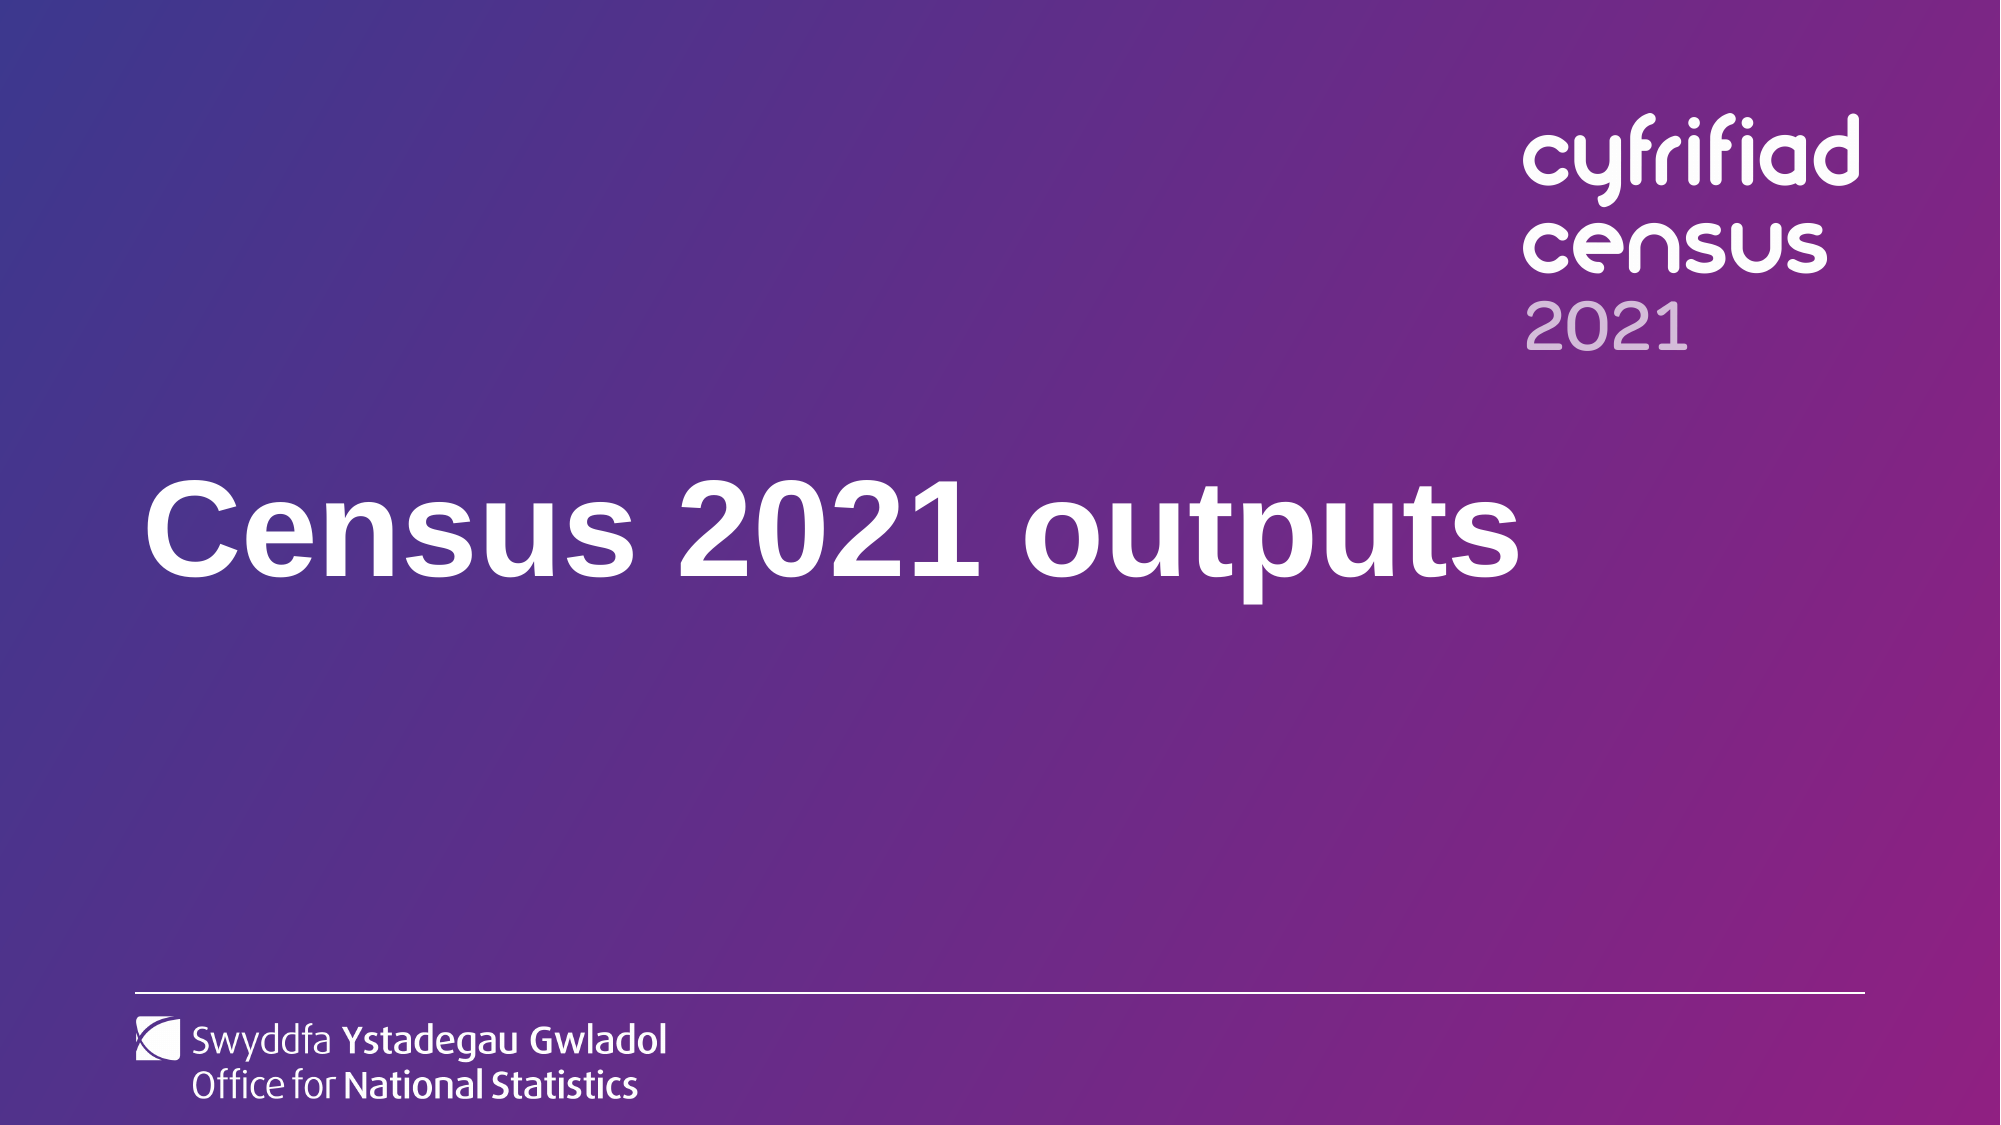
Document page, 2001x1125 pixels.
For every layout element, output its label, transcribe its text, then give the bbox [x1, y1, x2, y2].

title Census 2021 outputs [142, 438, 1736, 831]
